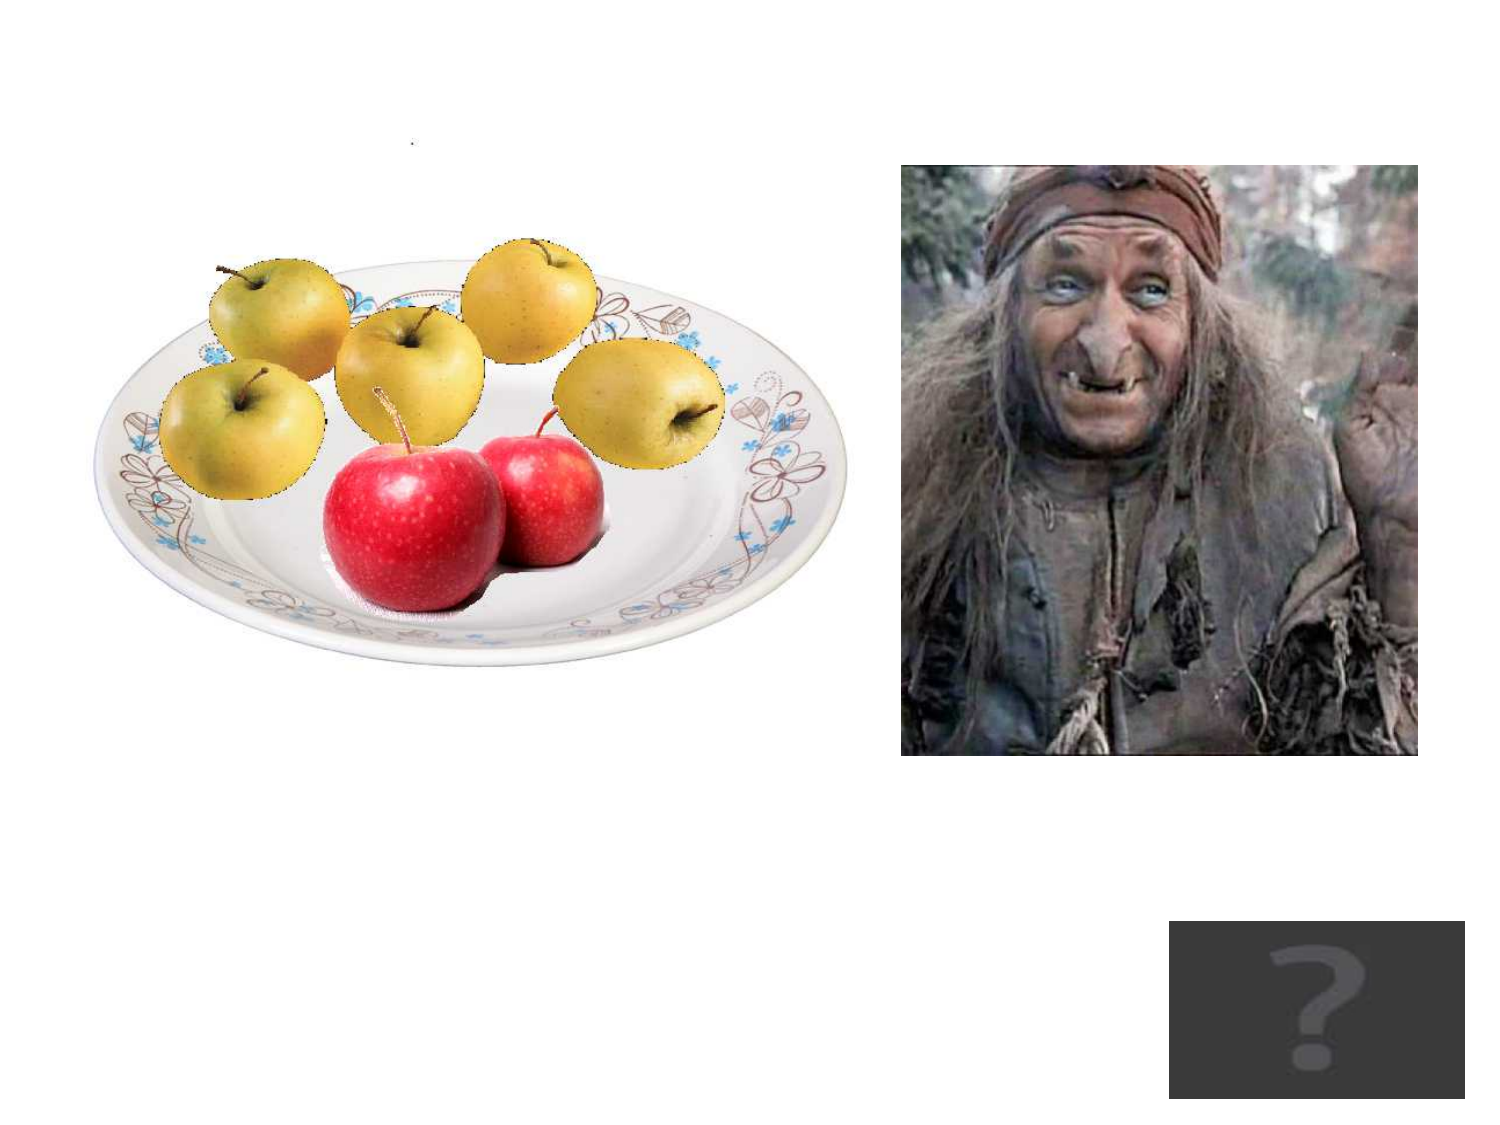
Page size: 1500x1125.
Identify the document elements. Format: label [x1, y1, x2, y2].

picture [901, 165, 1418, 756]
picture [1169, 921, 1465, 1099]
picture [11, 129, 892, 756]
